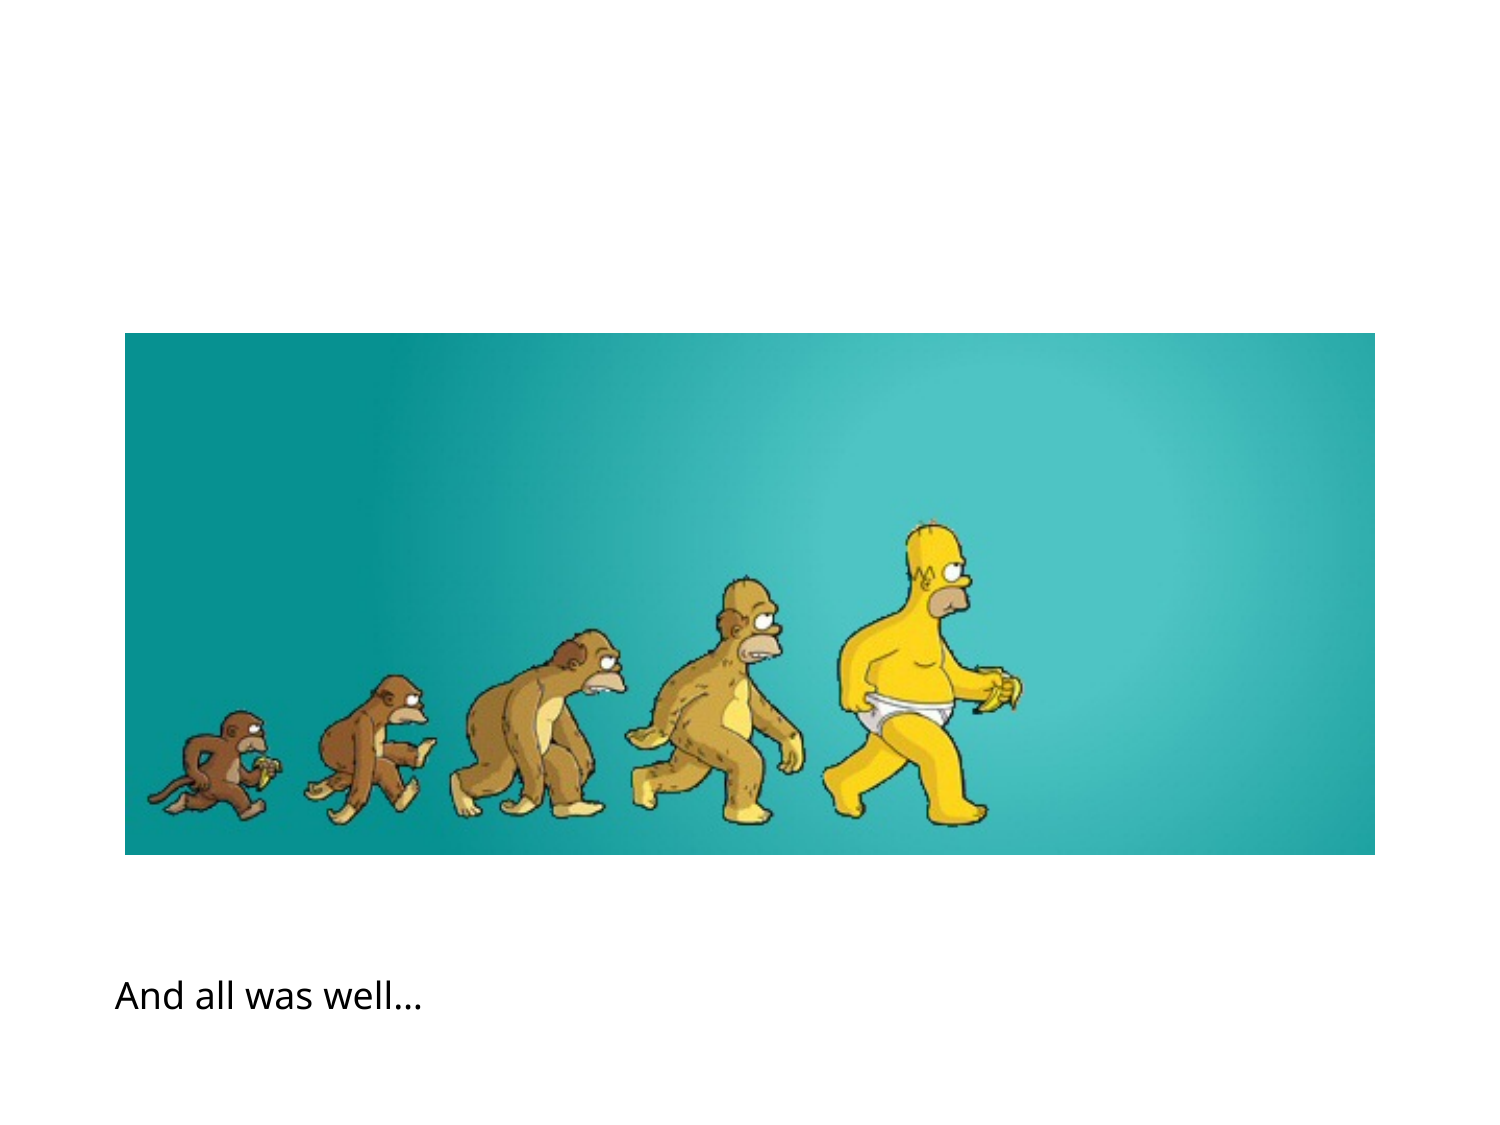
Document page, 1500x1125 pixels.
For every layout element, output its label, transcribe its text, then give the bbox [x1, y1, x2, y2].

text_box And all was well… [100, 964, 727, 1025]
picture [125, 333, 1375, 855]
